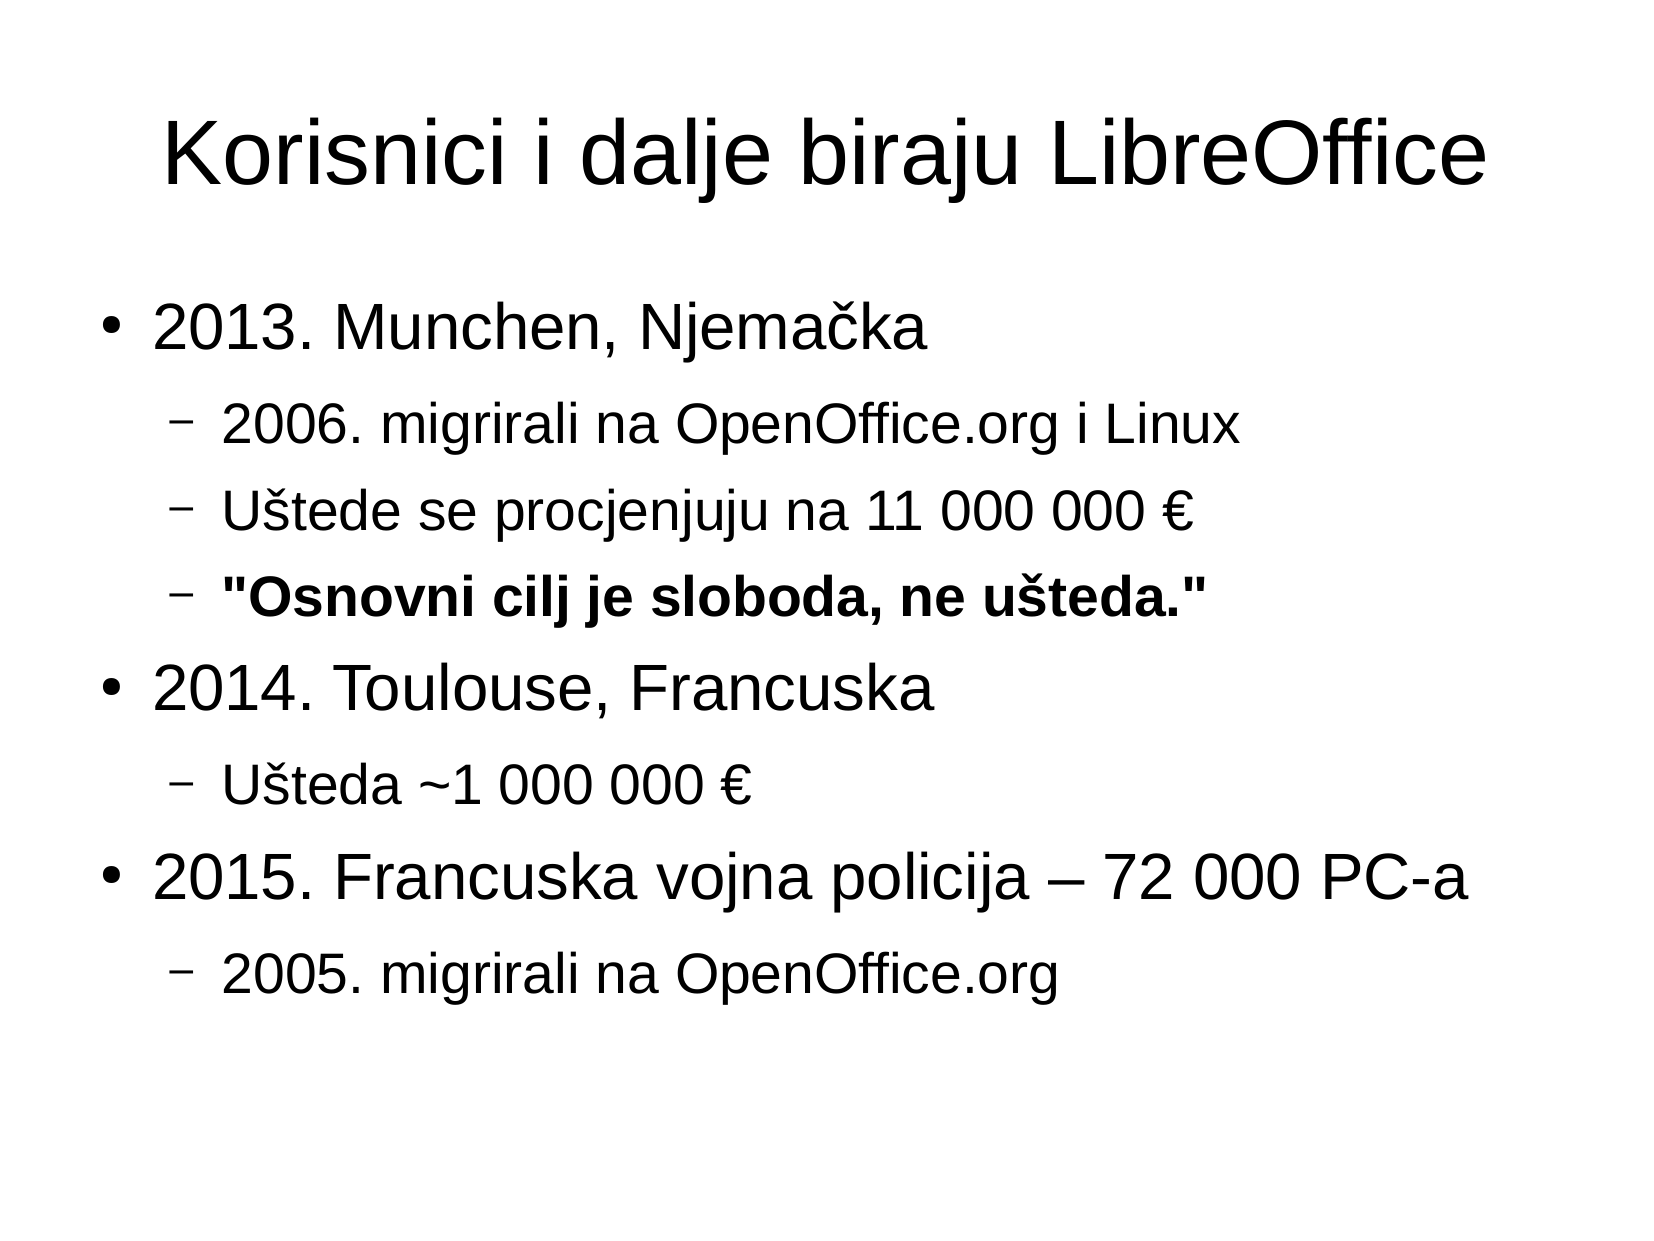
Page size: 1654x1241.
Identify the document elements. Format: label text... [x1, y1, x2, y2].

title Korisnici i dalje biraju LibreOffice [82, 49, 1571, 257]
list 2013. Munchen, Njemačka 2006. migrirali na OpenOffice.org i Linux Uštede se procjenjuju na 11 000 000 € "Osnovni cilj je sloboda, ne ušteda." 2014. Toulouse, Francuska Ušteda ~1 000 000 € 2015. Francuska vojna policija – 72 000 PC-a 2005. migrirali na OpenOffice.org [82, 290, 1571, 1010]
